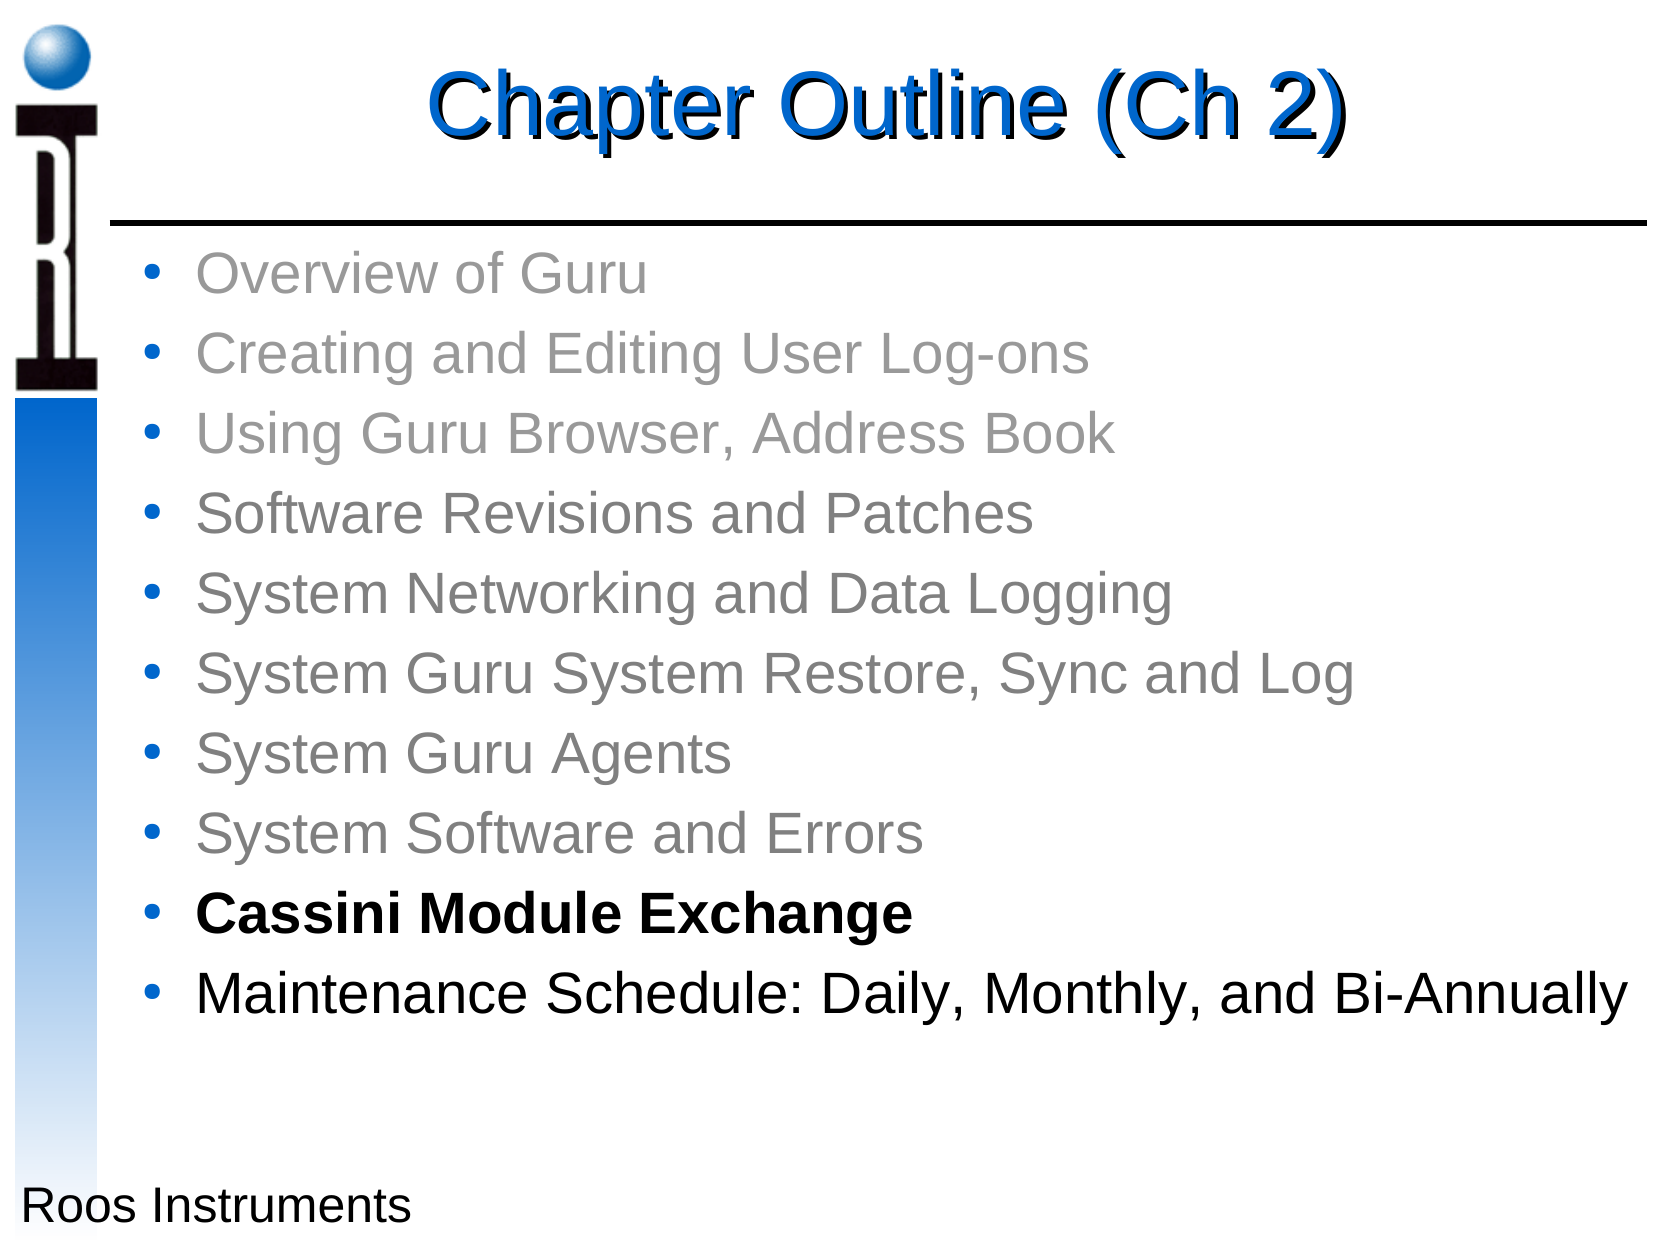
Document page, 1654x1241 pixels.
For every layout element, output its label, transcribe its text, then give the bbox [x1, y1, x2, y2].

picture [11, 20, 103, 398]
title Chapter Outline (Ch 2) [121, 0, 1654, 208]
list Overview of Guru Creating and Editing User Log-ons Using Guru Browser, Address Book Software Revisions and Patches System Networking and Data Logging System Guru System Restore, Sync and Log System Guru Agents System Software and Errors Cassini Module Exchange Maintenance Schedule: Daily, Monthly, and Bi-Annually [124, 240, 1654, 1104]
